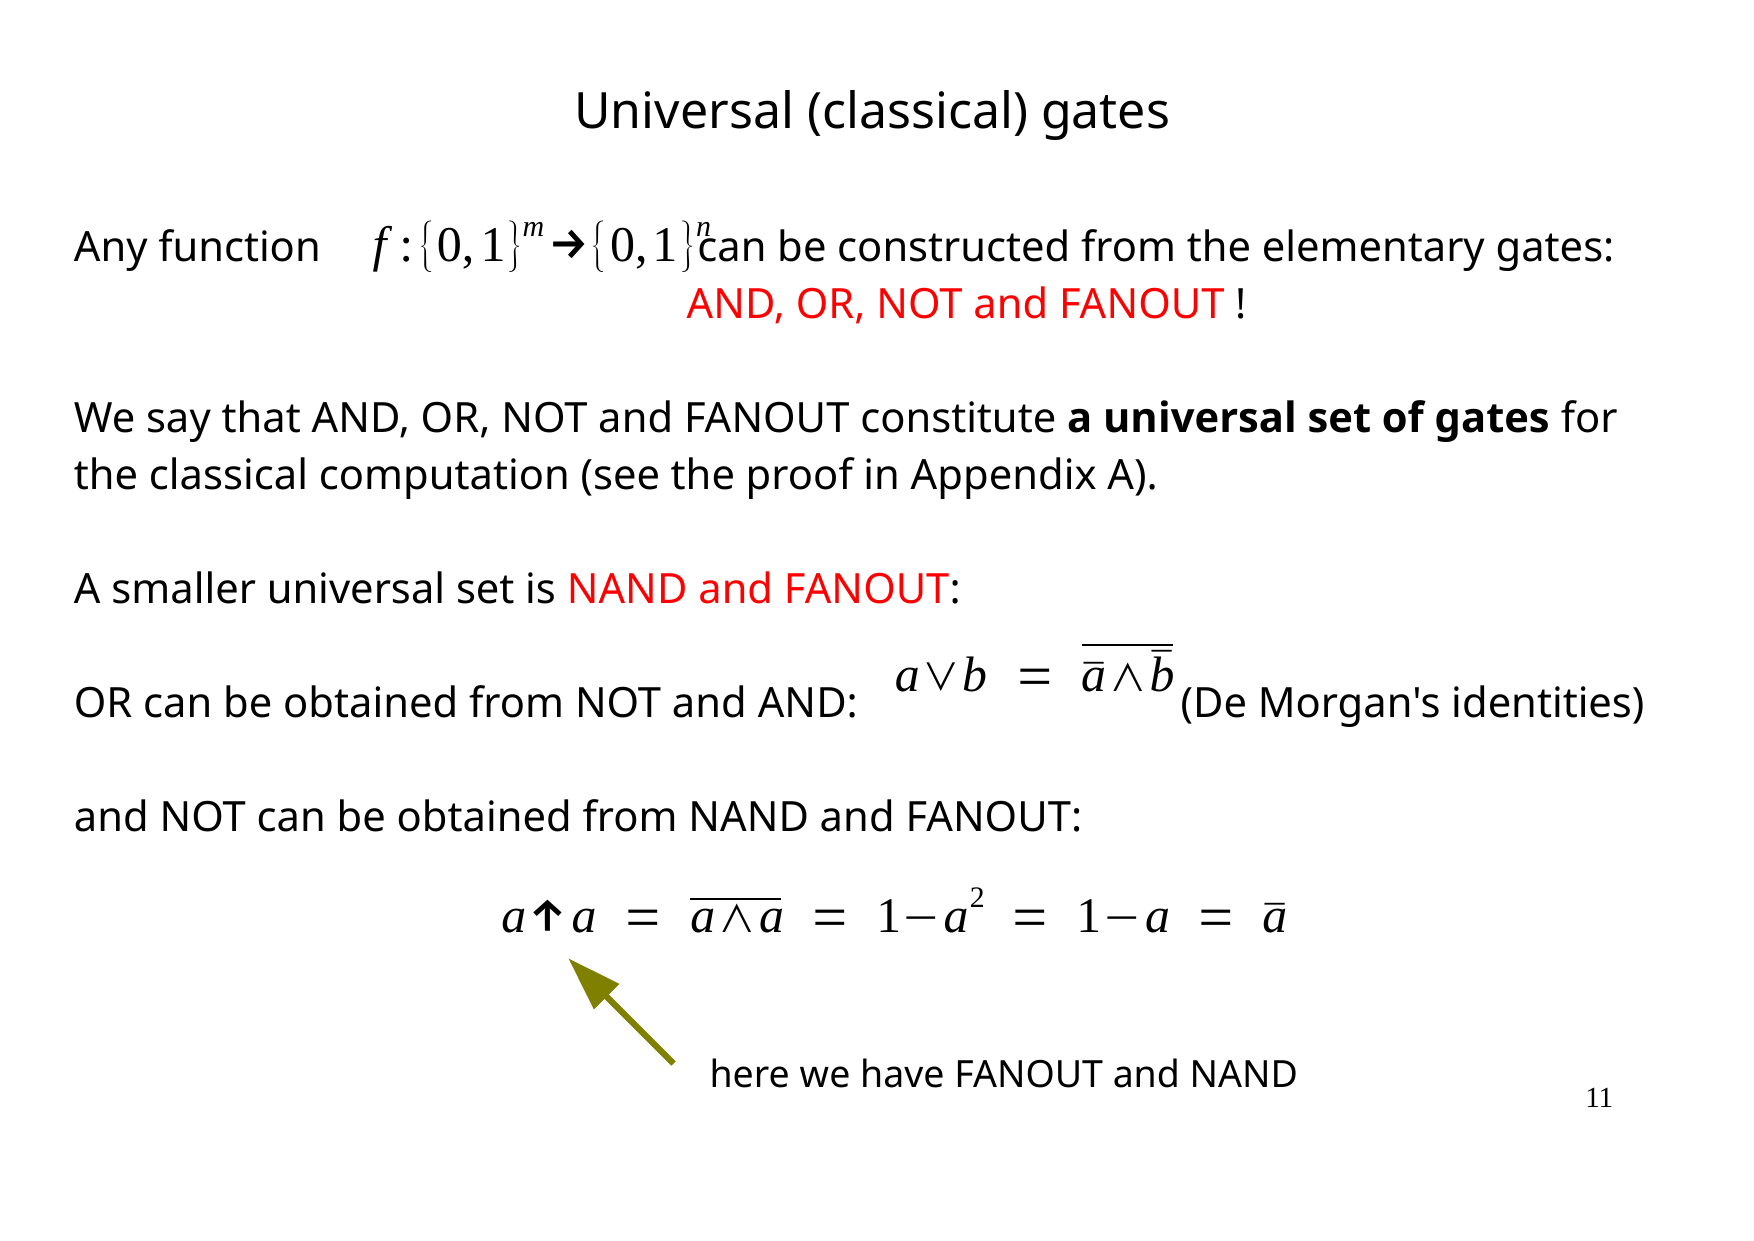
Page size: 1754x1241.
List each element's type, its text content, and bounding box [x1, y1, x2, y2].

text_box here we have FANOUT and NAND [694, 1039, 1335, 1104]
text_box Universal (classical) gates [559, 67, 1195, 148]
chart [887, 641, 1182, 703]
text_box Any function can be constructed from the elementary gates: AND, OR, NOT and FANOUT ! We say that AND, OR, NOT and FANOUT constitute a universal set of gates for the classical computation (see the proof in Appendix A). A smaller universal set is NAND and FANOUT: OR can be obtained from NOT and AND: (De Morgan's identities) and NOT can be obtained from NAND and FANOUT: [59, 209, 1691, 823]
chart [493, 881, 1295, 944]
